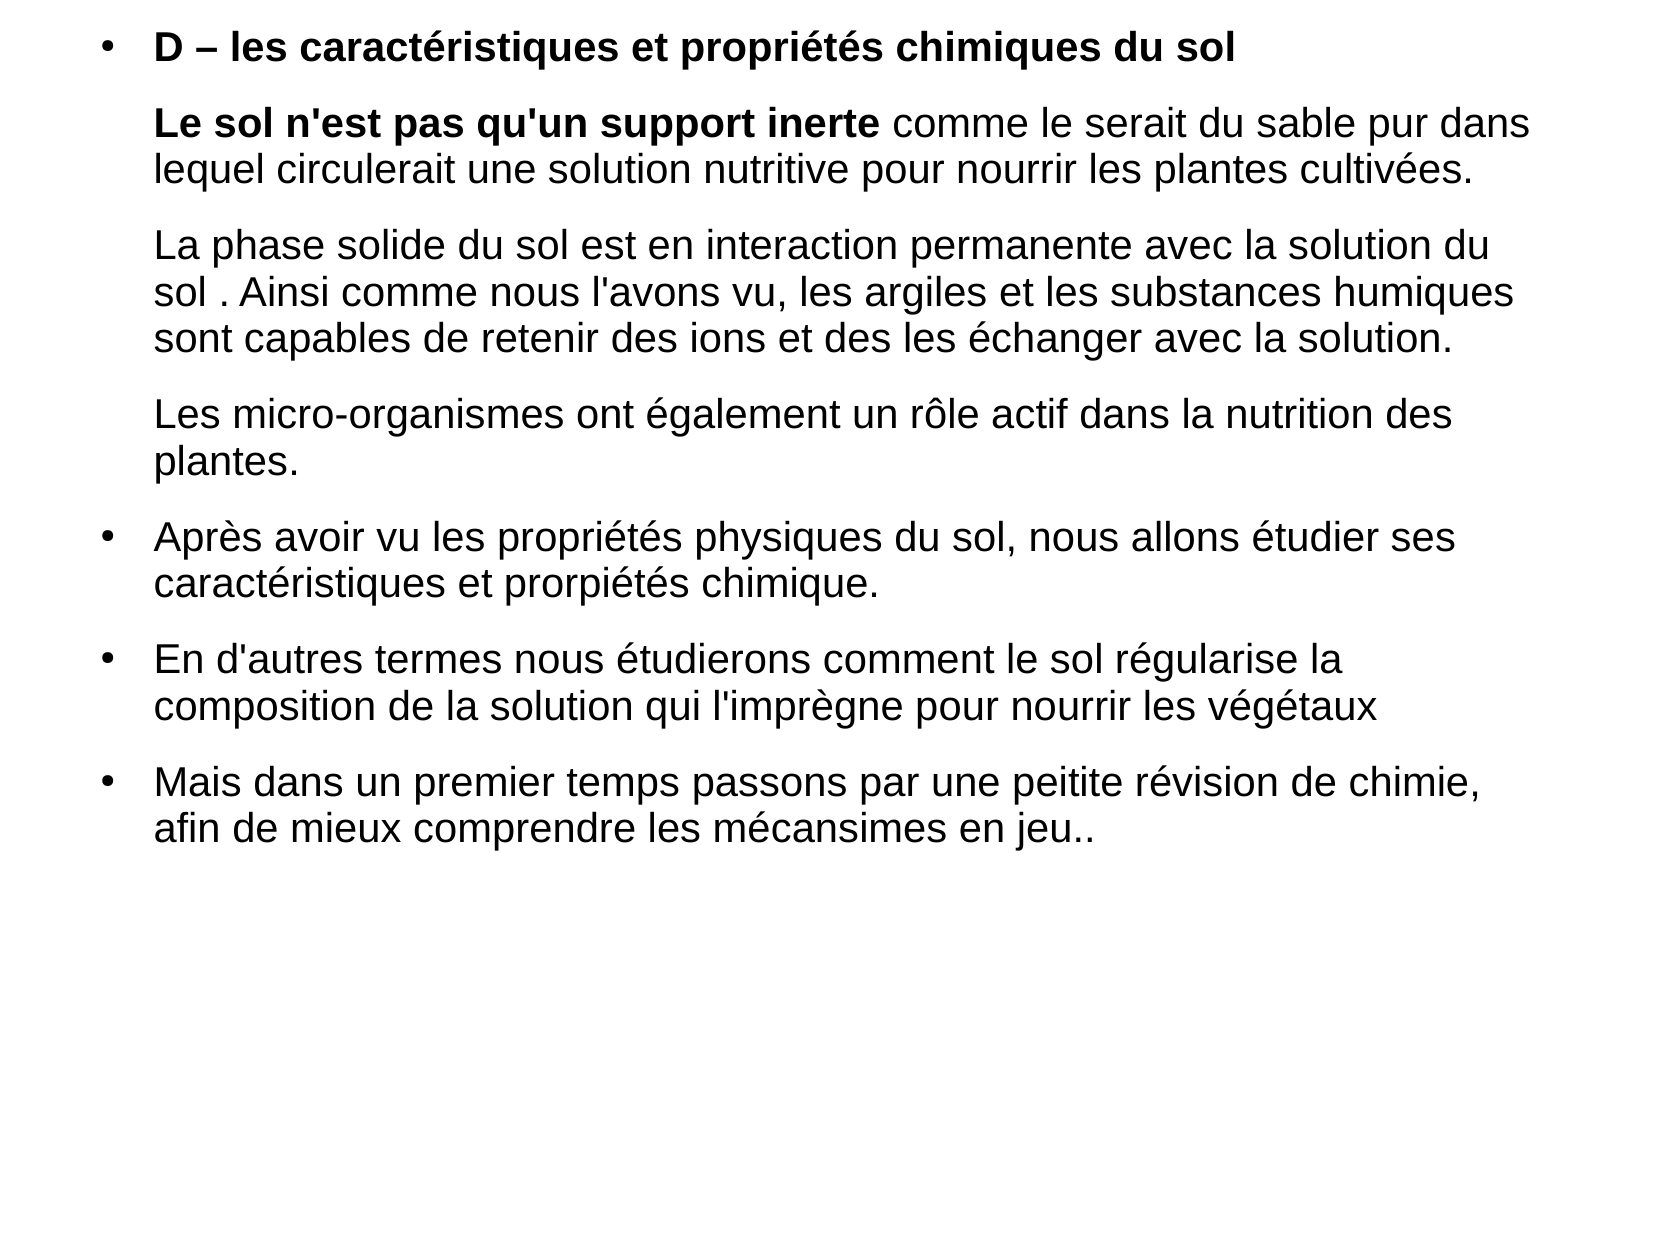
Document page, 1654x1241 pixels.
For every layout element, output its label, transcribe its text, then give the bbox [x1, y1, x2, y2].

list D – les caractéristiques et propriétés chimiques du sol Le sol n'est pas qu'un support inerte comme le serait du sable pur dans lequel circulerait une solution nutritive pour nourrir les plantes cultivées. La phase solide du sol est en interaction permanente avec la solution du sol . Ainsi comme nous l'avons vu, les argiles et les substances humiques sont capables de retenir des ions et des les échanger avec la solution. Les micro-organismes ont également un rôle actif dans la nutrition des plantes. Après avoir vu les propriétés physiques du sol, nous allons étudier ses caractéristiques et prorpiétés chimique. En d'autres termes nous étudierons comment le sol régularise la composition de la solution qui l'imprègne pour nourrir les végétaux Mais dans un premier temps passons par une peitite révision de chimie, afin de mieux comprendre les mécansimes en jeu.. [82, 23, 1538, 1010]
